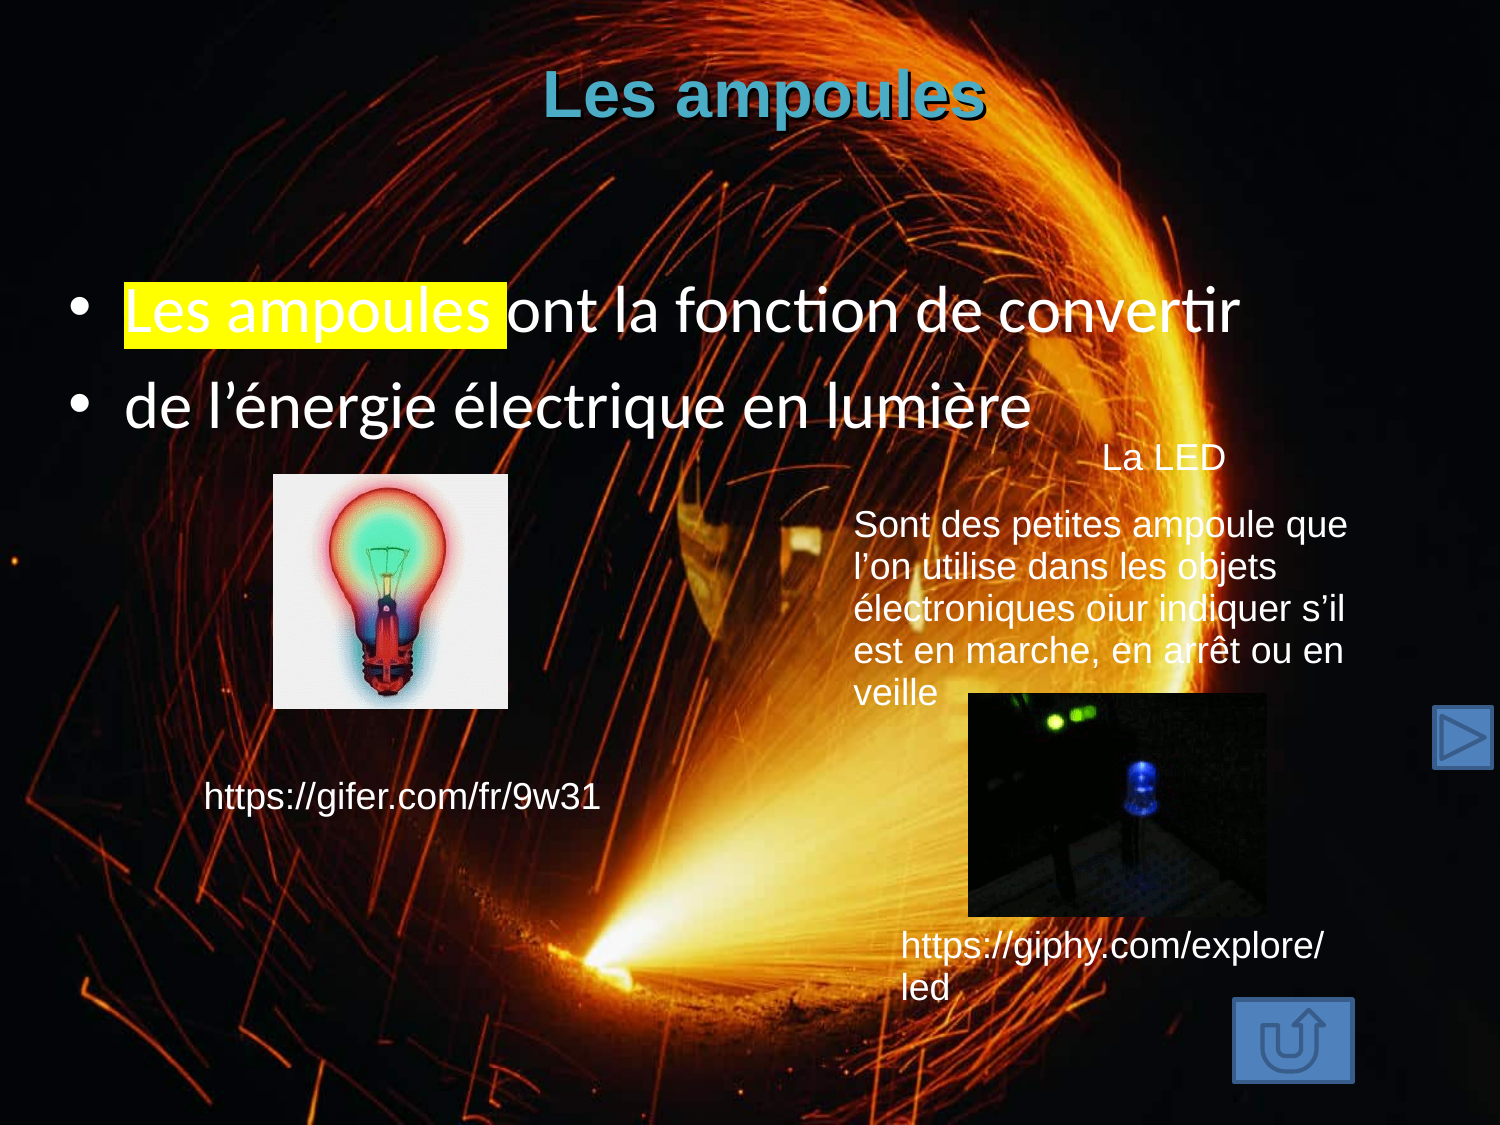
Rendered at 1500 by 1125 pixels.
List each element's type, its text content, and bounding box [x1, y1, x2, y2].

text_box [1234, 1016, 1353, 1082]
picture [0, 0, 1500, 1125]
text_box [1434, 707, 1492, 768]
text_box https://gifer.com/fr/9w31 [188, 767, 686, 825]
text_box Sont des petites ampoule que l’on utilise dans les objets électroniques oiur indiquer s’il est en marche, en arrêt ou en veille [838, 496, 1418, 721]
text_box La LED [1086, 425, 1256, 486]
list Les ampoules ont la fonction de convertir de l’énergie électrique en lumière [53, 257, 1500, 849]
text_box https://giphy.com/explore/led [885, 916, 1382, 1016]
picture [273, 474, 508, 709]
text_box Les ampoules [528, 43, 1002, 138]
